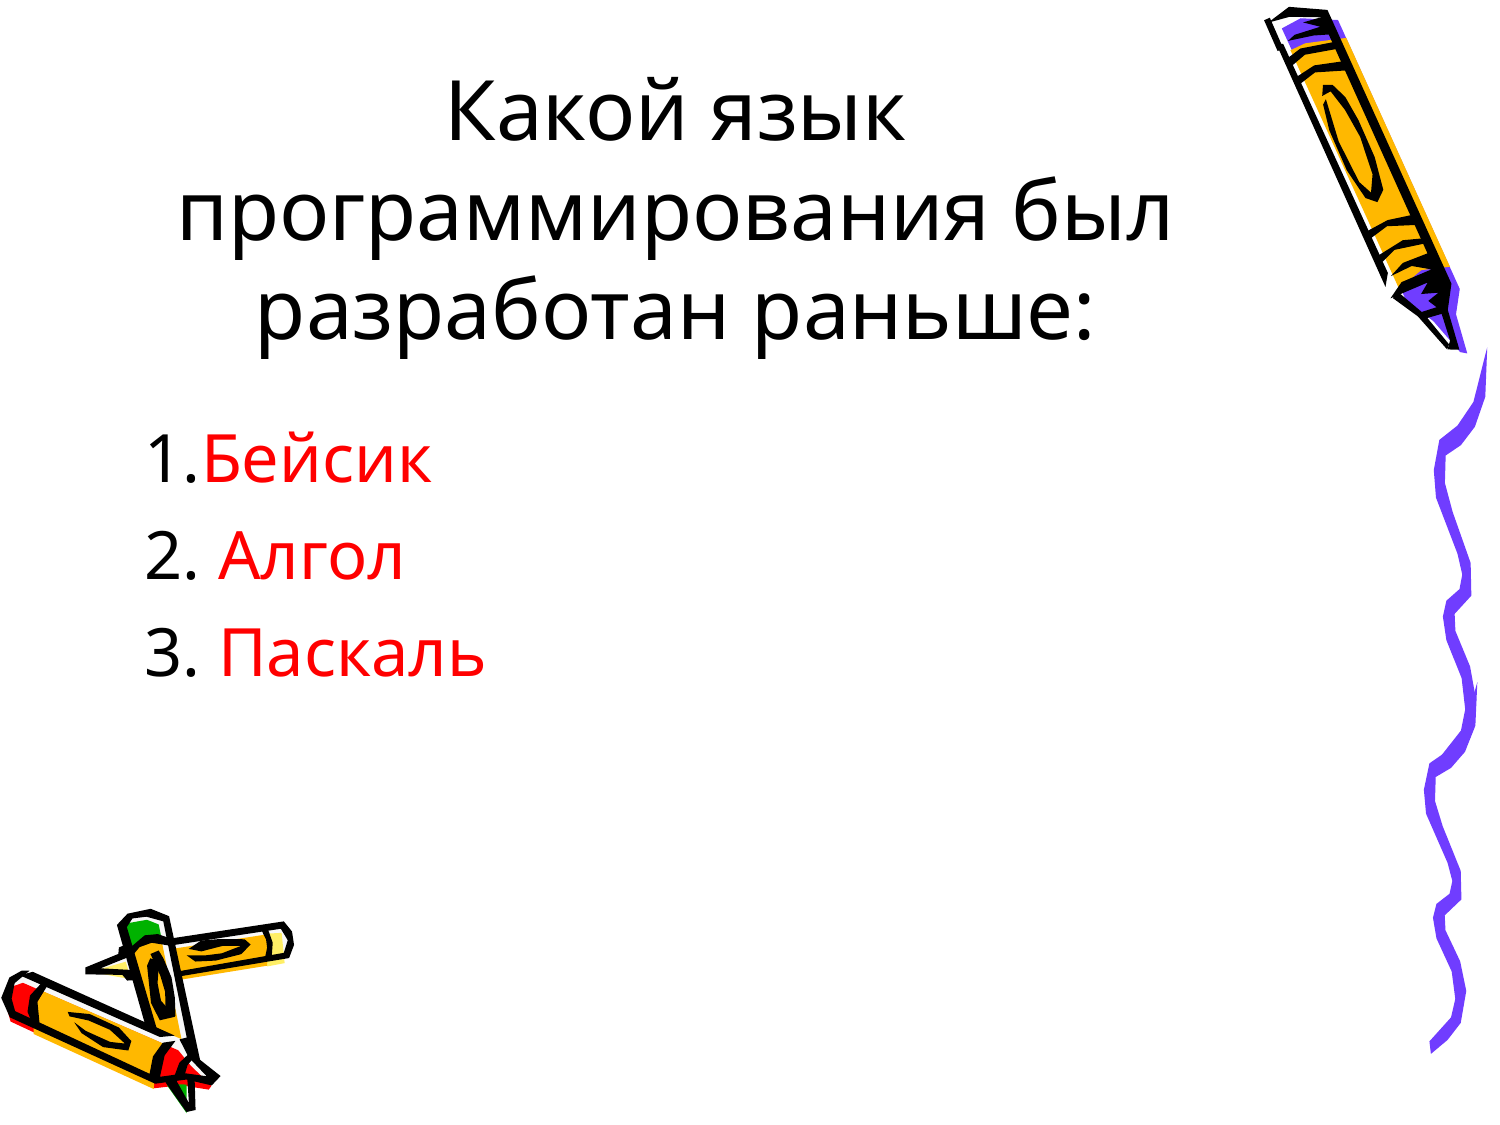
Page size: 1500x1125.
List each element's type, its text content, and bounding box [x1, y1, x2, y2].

title Какой язык программирования был разработан раньше: [112, 101, 1240, 365]
list 1.Бейсик 2. Алгол 3. Паскаль [112, 408, 1375, 900]
